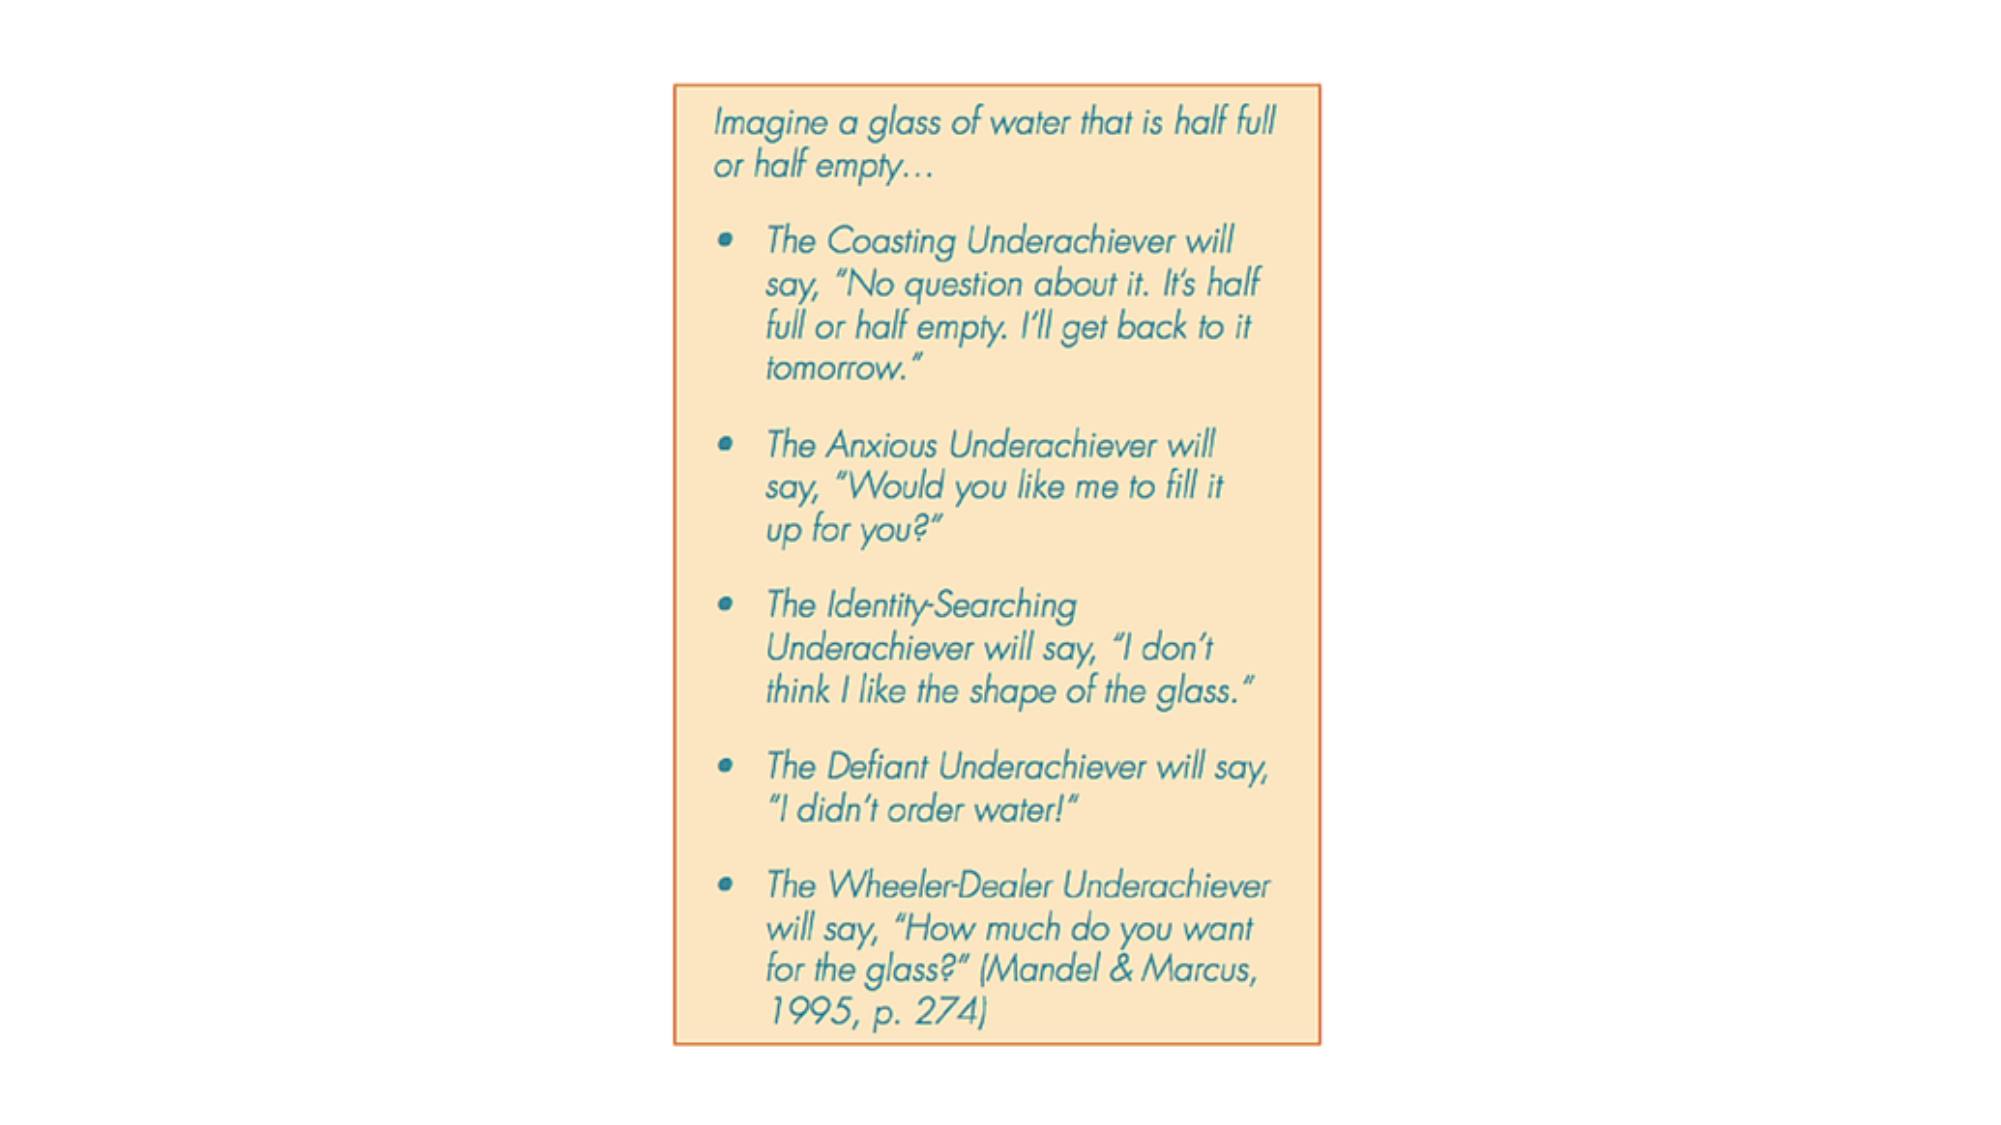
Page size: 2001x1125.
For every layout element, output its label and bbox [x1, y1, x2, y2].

picture [660, 73, 1335, 1070]
